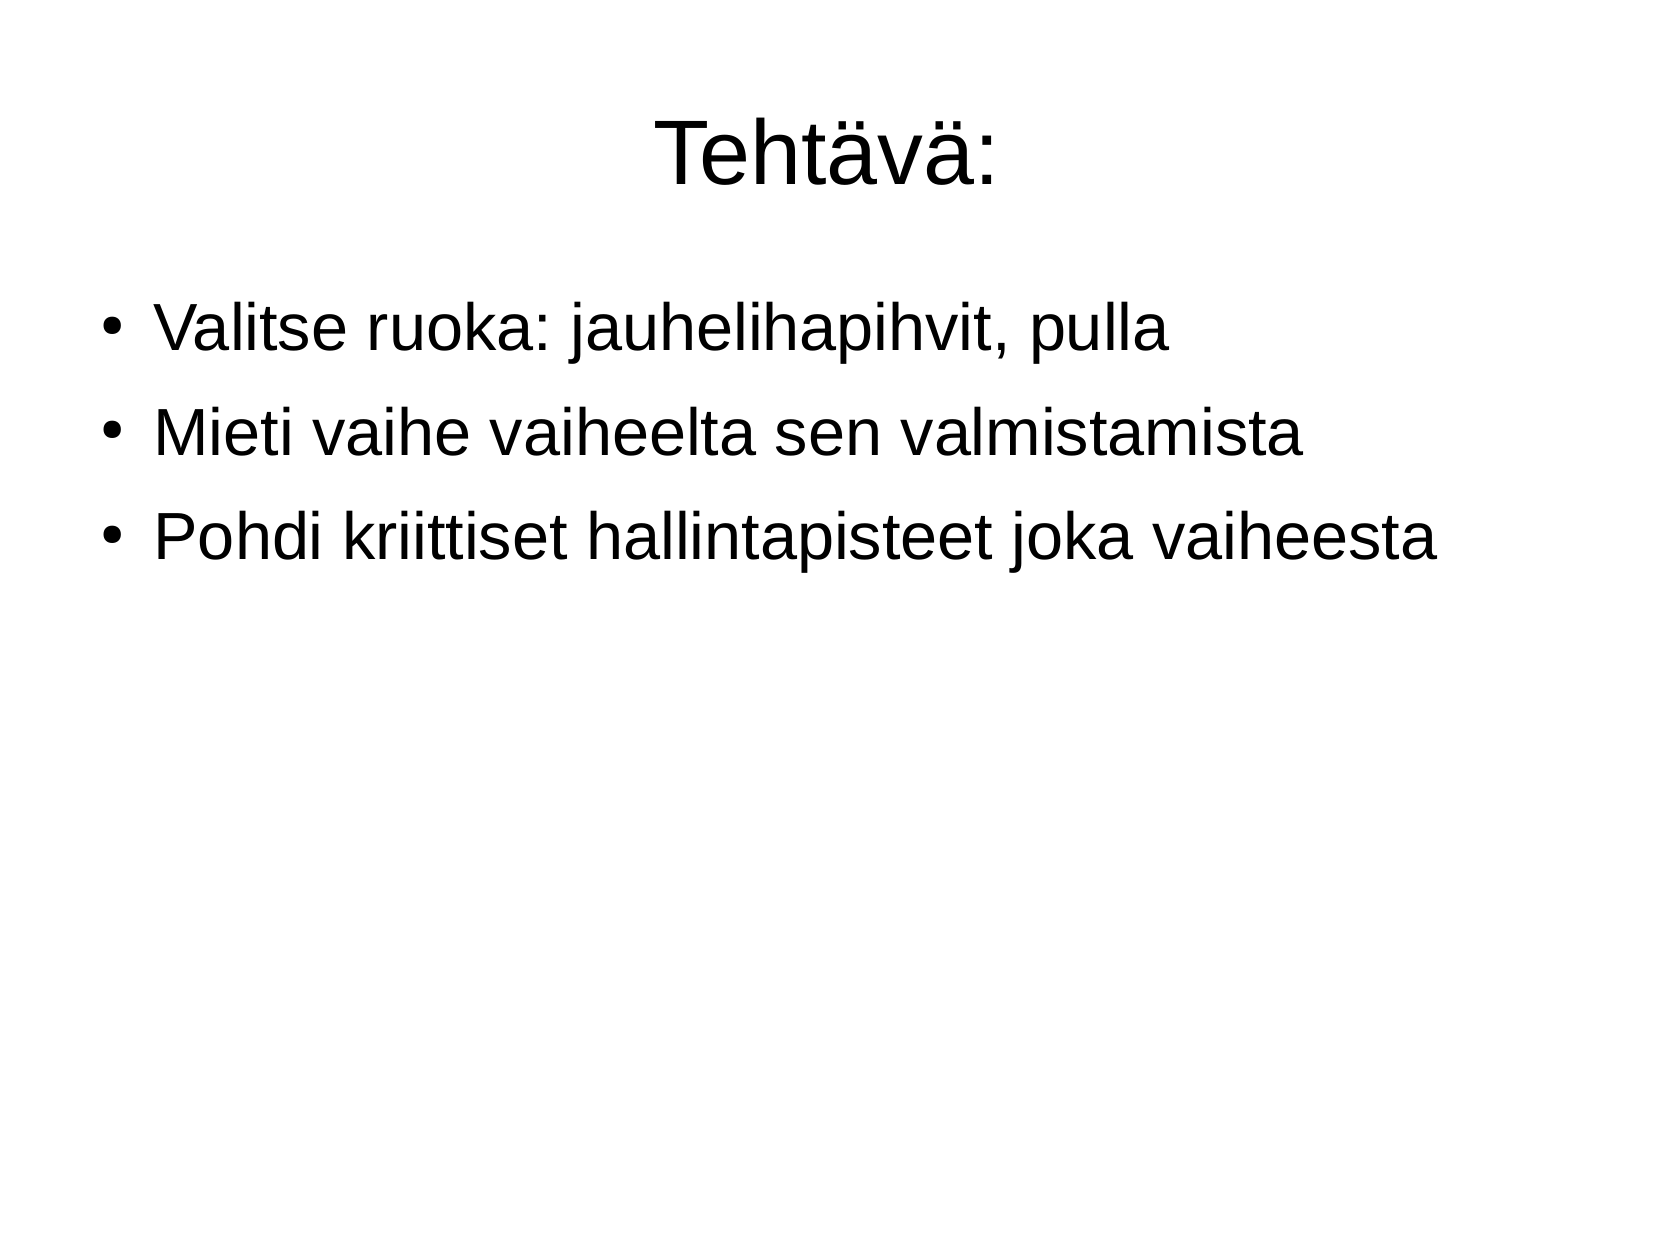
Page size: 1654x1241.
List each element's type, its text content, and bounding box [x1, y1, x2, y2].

title Tehtävä: [82, 49, 1571, 257]
list Valitse ruoka: jauhelihapihvit, pulla Mieti vaihe vaiheelta sen valmistamista Pohdi kriittiset hallintapisteet joka vaiheesta [82, 290, 1571, 1010]
